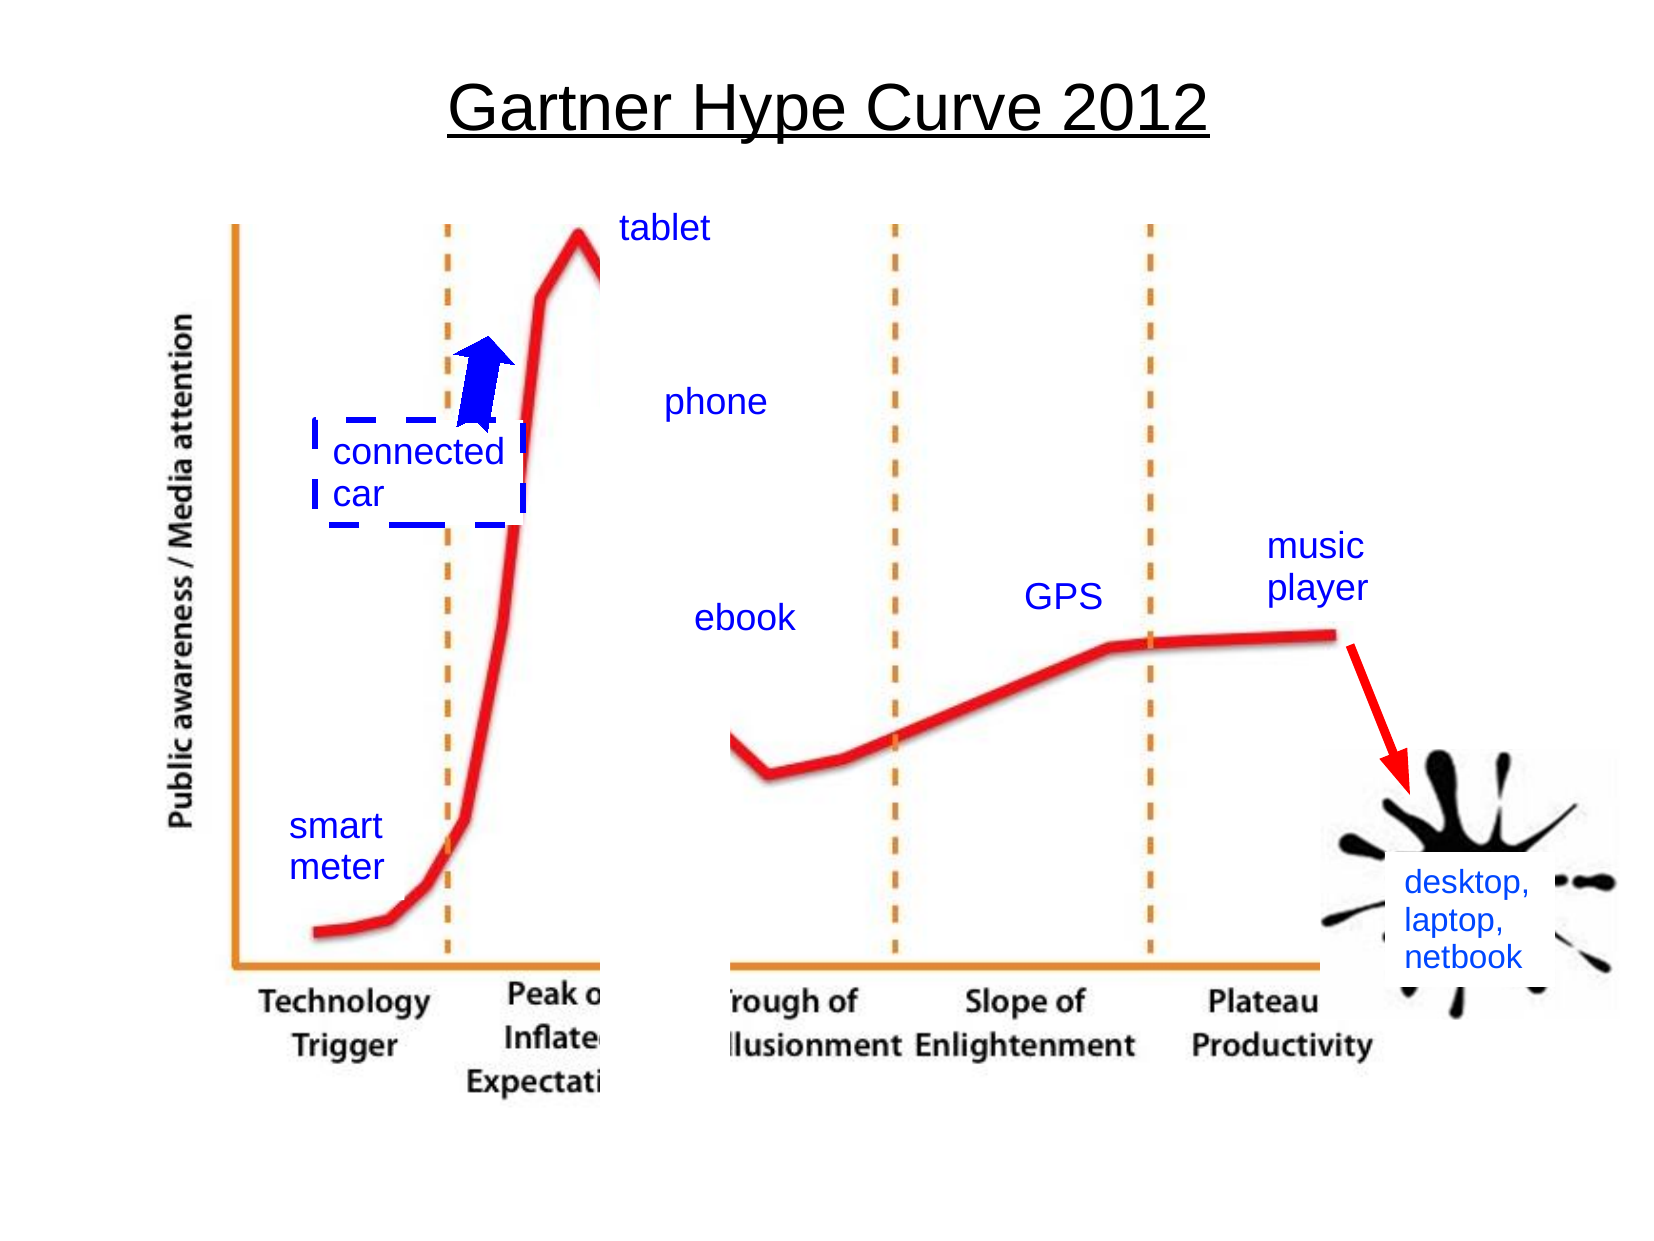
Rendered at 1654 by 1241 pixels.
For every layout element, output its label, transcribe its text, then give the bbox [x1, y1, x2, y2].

text_box smart meter [270, 792, 405, 901]
text_box connected car [315, 420, 524, 525]
text_box [453, 336, 515, 433]
text_box GPS [1005, 564, 1123, 631]
text_box music player [1247, 513, 1388, 621]
text_box desktop, laptop, netbook [1385, 852, 1555, 987]
text_box tablet [600, 195, 731, 1206]
picture [135, 224, 600, 1126]
text_box ebook [675, 585, 816, 651]
picture [731, 224, 1621, 1126]
title Gartner Hype Curve 2012 [82, 49, 1576, 166]
text_box phone [645, 369, 788, 436]
